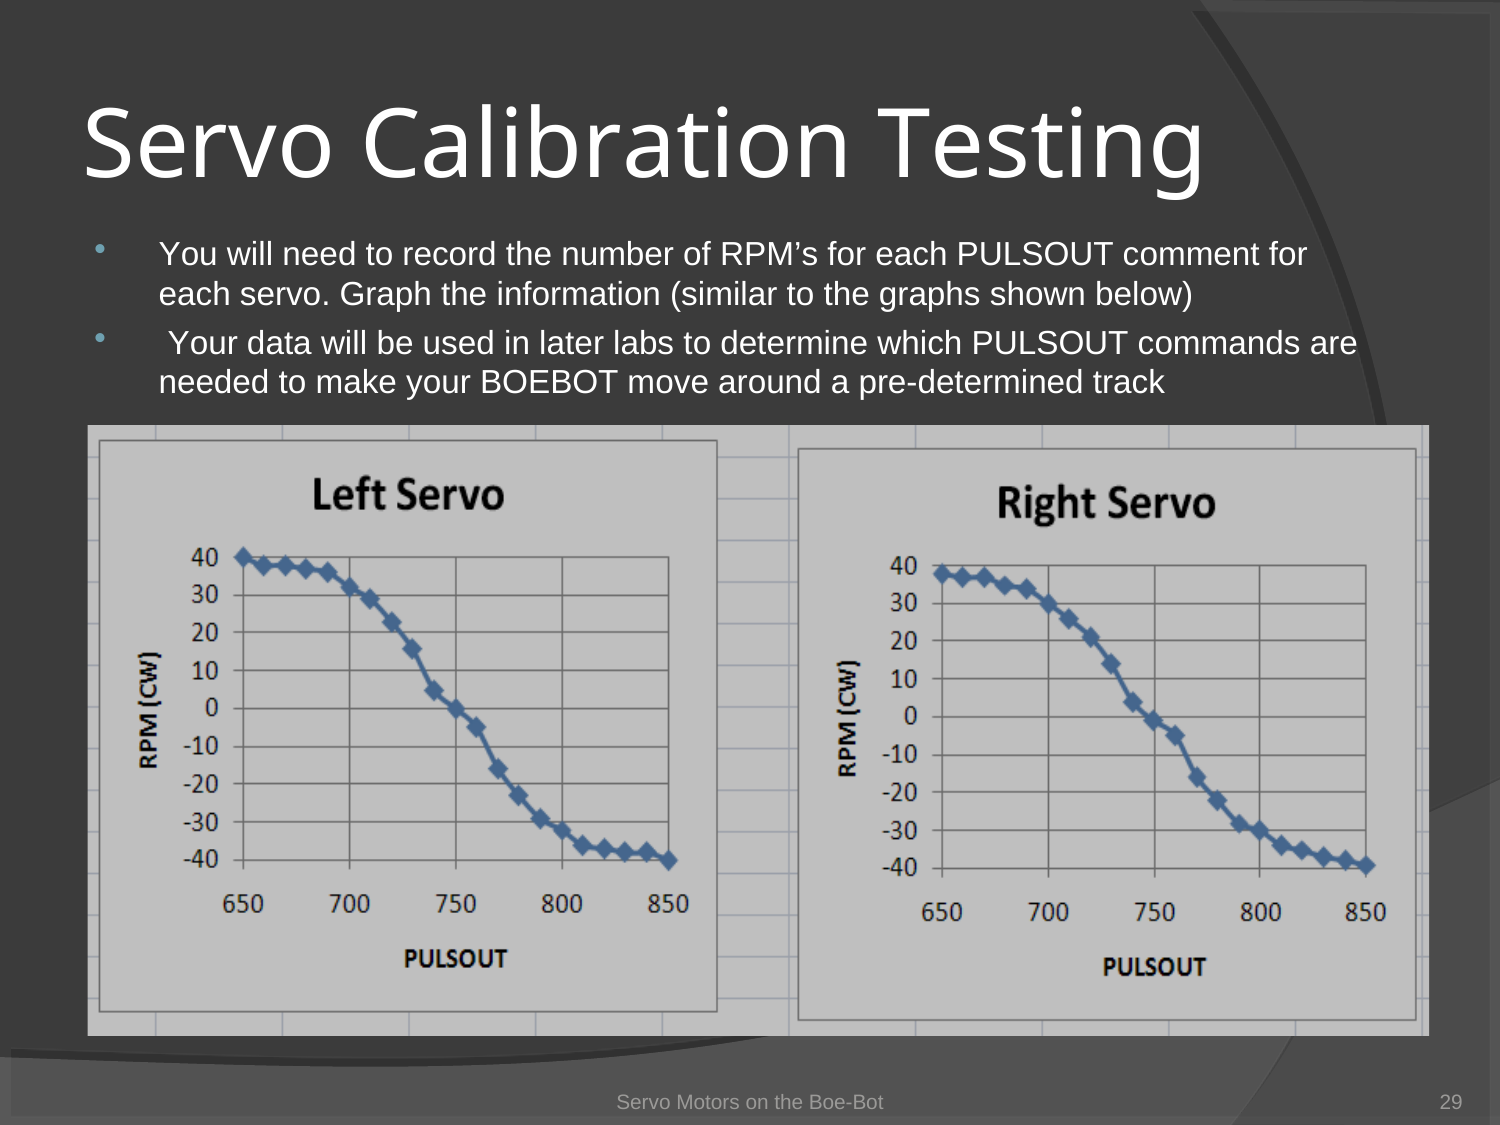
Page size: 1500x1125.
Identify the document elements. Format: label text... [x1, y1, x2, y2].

text_box Servo Motors on the Boe-Bot [512, 1053, 988, 1114]
picture [87, 425, 1430, 1036]
list You will need to record the number of RPM’s for each PULSOUT comment for each servo. Graph the information (similar to the graphs shown below) Your data will be used in later labs to determine which PULSOUT commands are needed to make your BOEBOT move around a pre-determined track [74, 224, 1400, 457]
text_box <number> [1337, 1053, 1463, 1114]
title Servo Calibration Testing [74, 45, 1300, 224]
